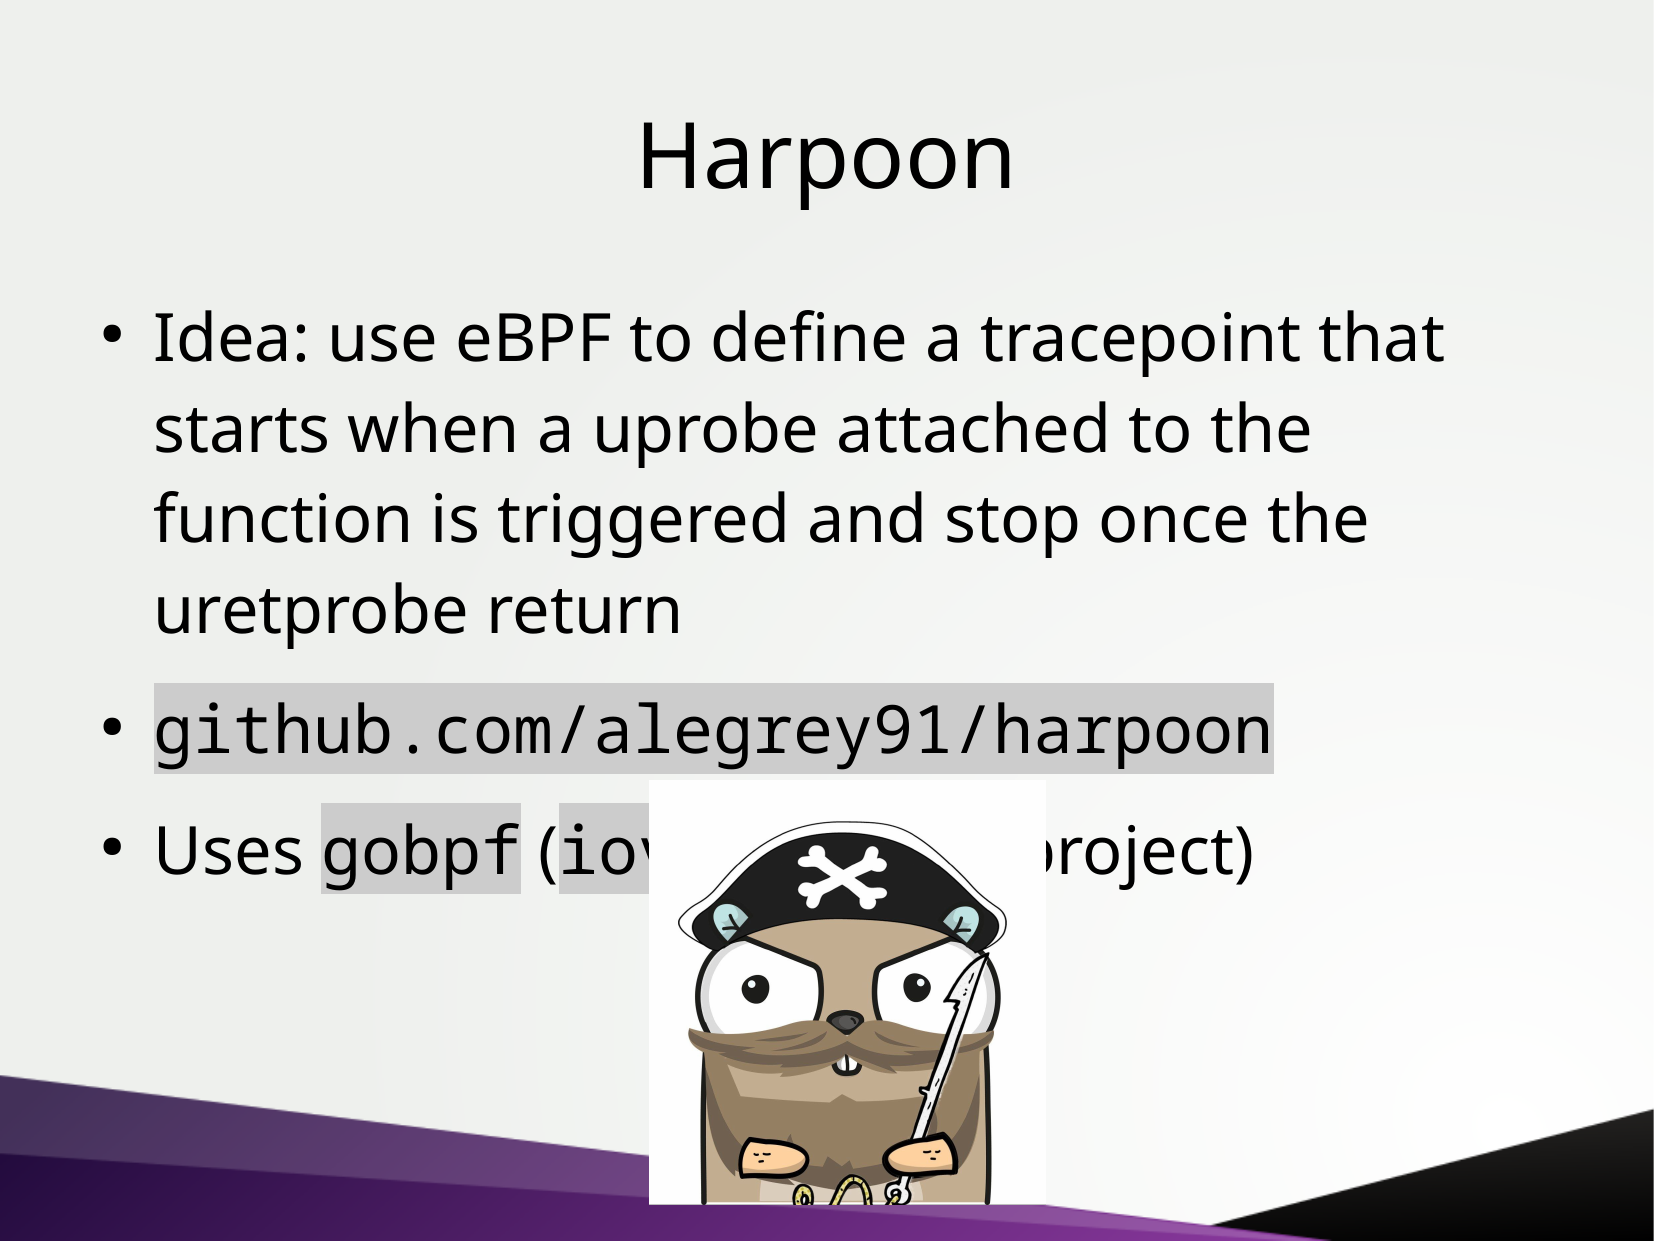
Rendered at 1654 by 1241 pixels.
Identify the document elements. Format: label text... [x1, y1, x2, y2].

list Idea: use eBPF to define a tracepoint that starts when a uprobe attached to the function is triggered and stop once the uretprobe return github.com/alegrey91/harpoon Uses gobpf (iovisor/bcc project) [82, 290, 1571, 1010]
title Harpoon [82, 49, 1571, 257]
picture [0, 0, 1654, 1241]
